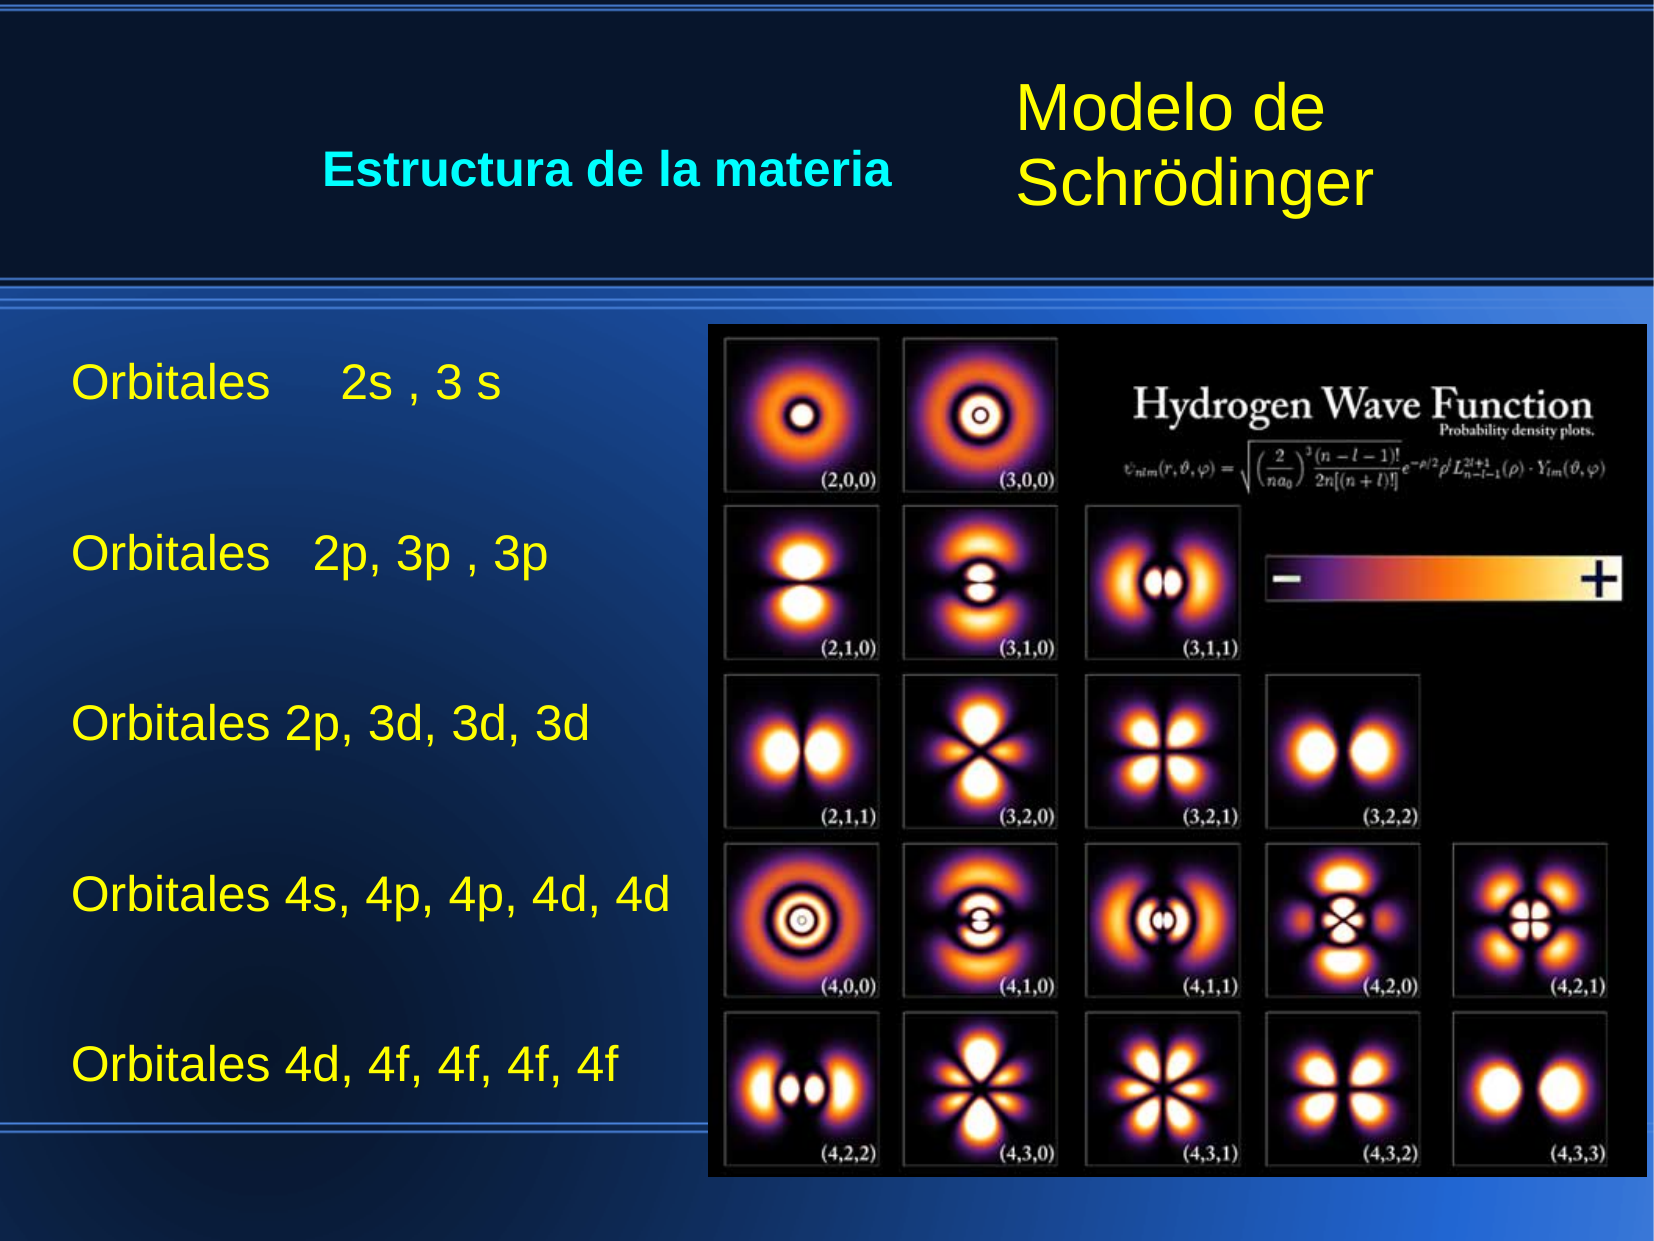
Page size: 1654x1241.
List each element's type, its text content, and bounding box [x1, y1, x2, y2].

picture [0, 0, 1654, 1241]
title Estructura de la materia [32, 118, 1182, 220]
list Modelo de Schrödinger [944, 70, 1565, 237]
list Orbitales 2s , 3 s Orbitales 2p, 3p , 3p Orbitales 2p, 3d, 3d, 3d Orbitales 4s, 4p, 4p, 4d, 4d Orbitales 4d, 4f, 4f, 4f, 4f [0, 354, 680, 1093]
